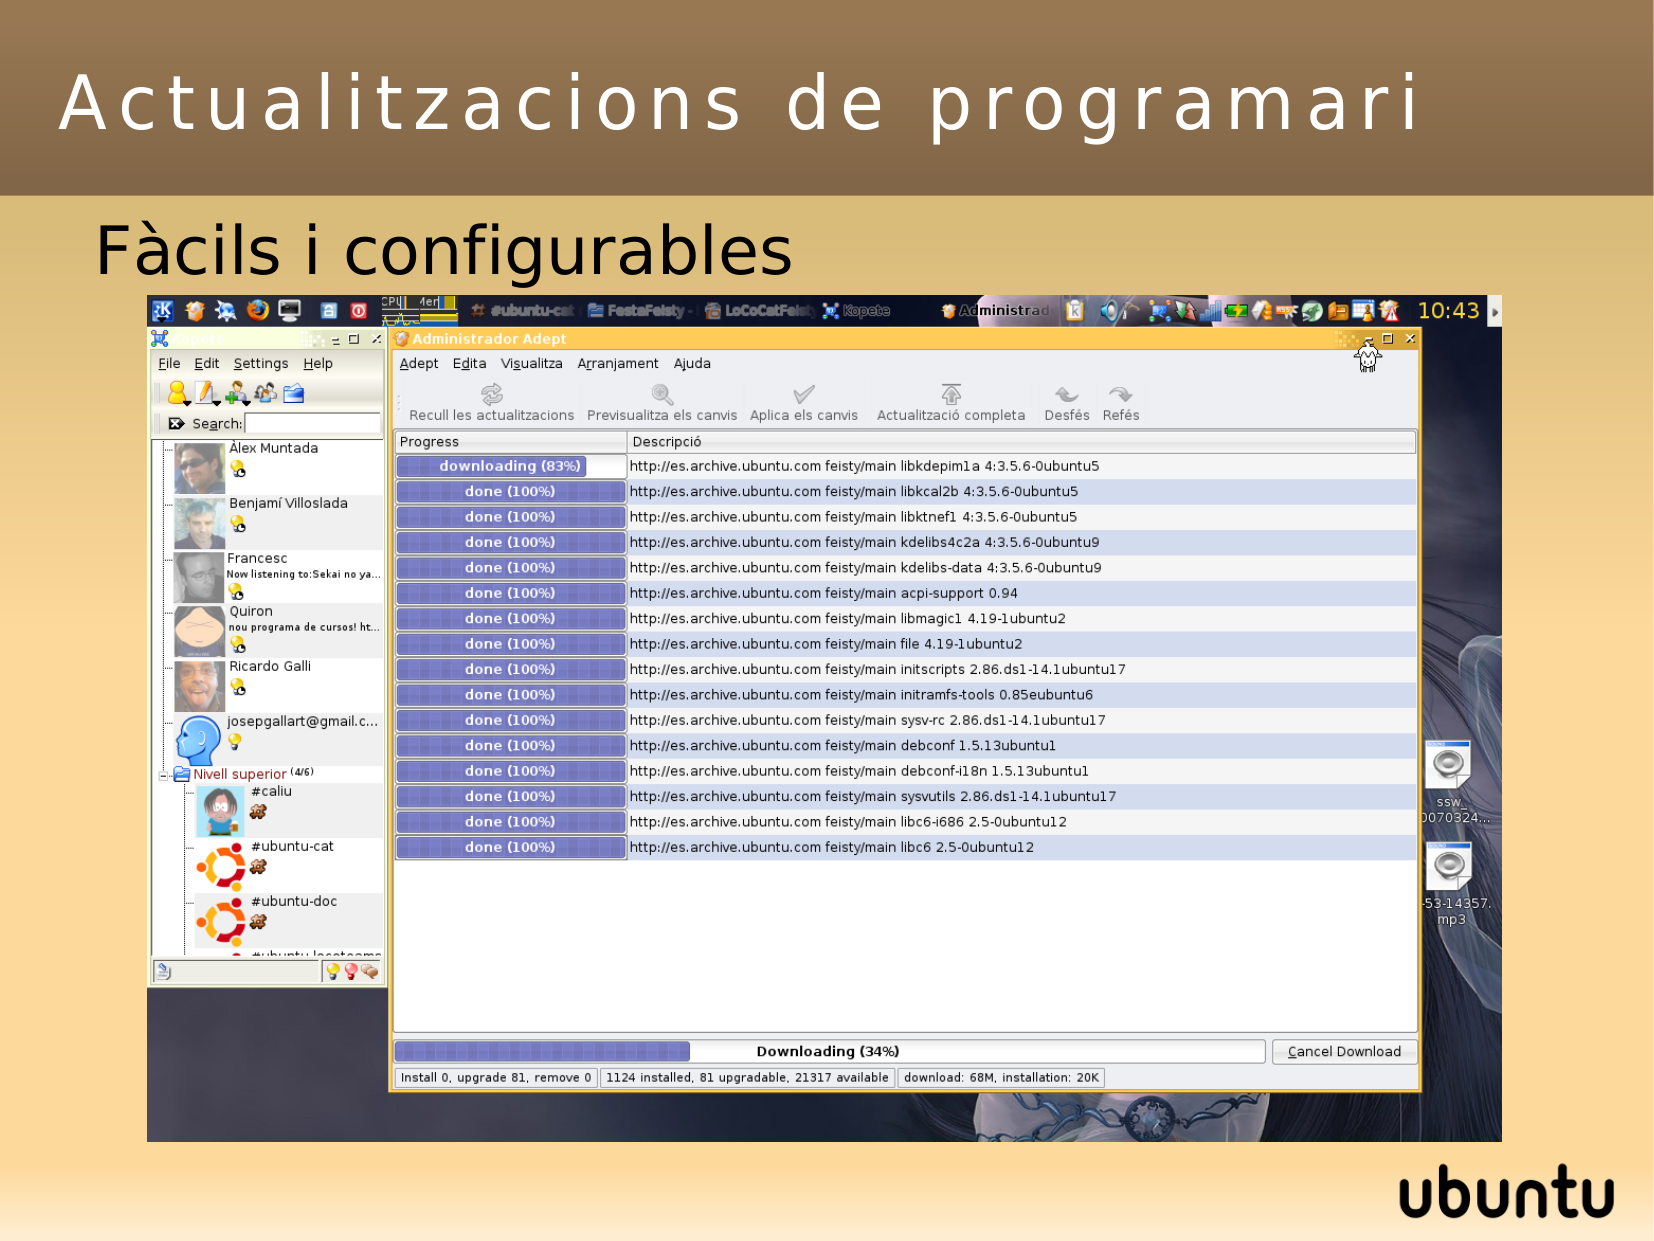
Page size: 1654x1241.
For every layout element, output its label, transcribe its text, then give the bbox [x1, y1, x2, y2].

title Actualitzacions de programari [59, 29, 1595, 178]
picture [0, 0, 1654, 1241]
subtitle Fàcils i configurables [59, 206, 1548, 296]
